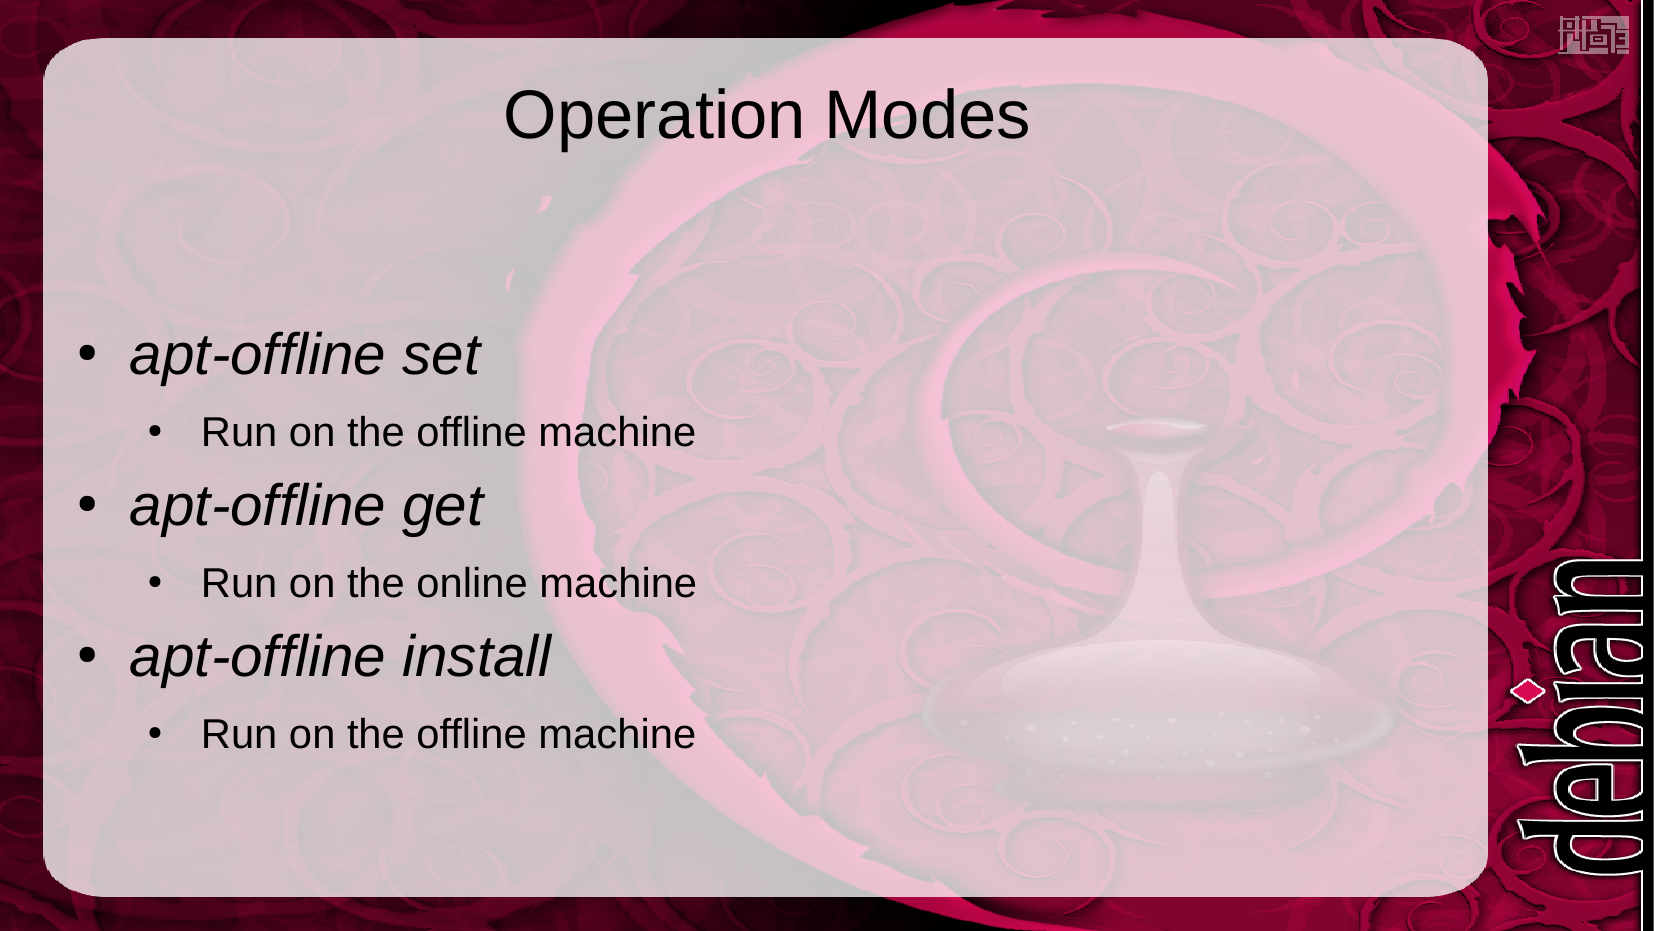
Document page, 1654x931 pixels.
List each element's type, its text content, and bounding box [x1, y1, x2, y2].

picture [0, 0, 1654, 931]
list apt-offline set Run on the offline machine apt-offline get Run on the online machine apt-offline install Run on the offline machine [59, 217, 1477, 832]
title Operation Modes [59, 36, 1477, 193]
